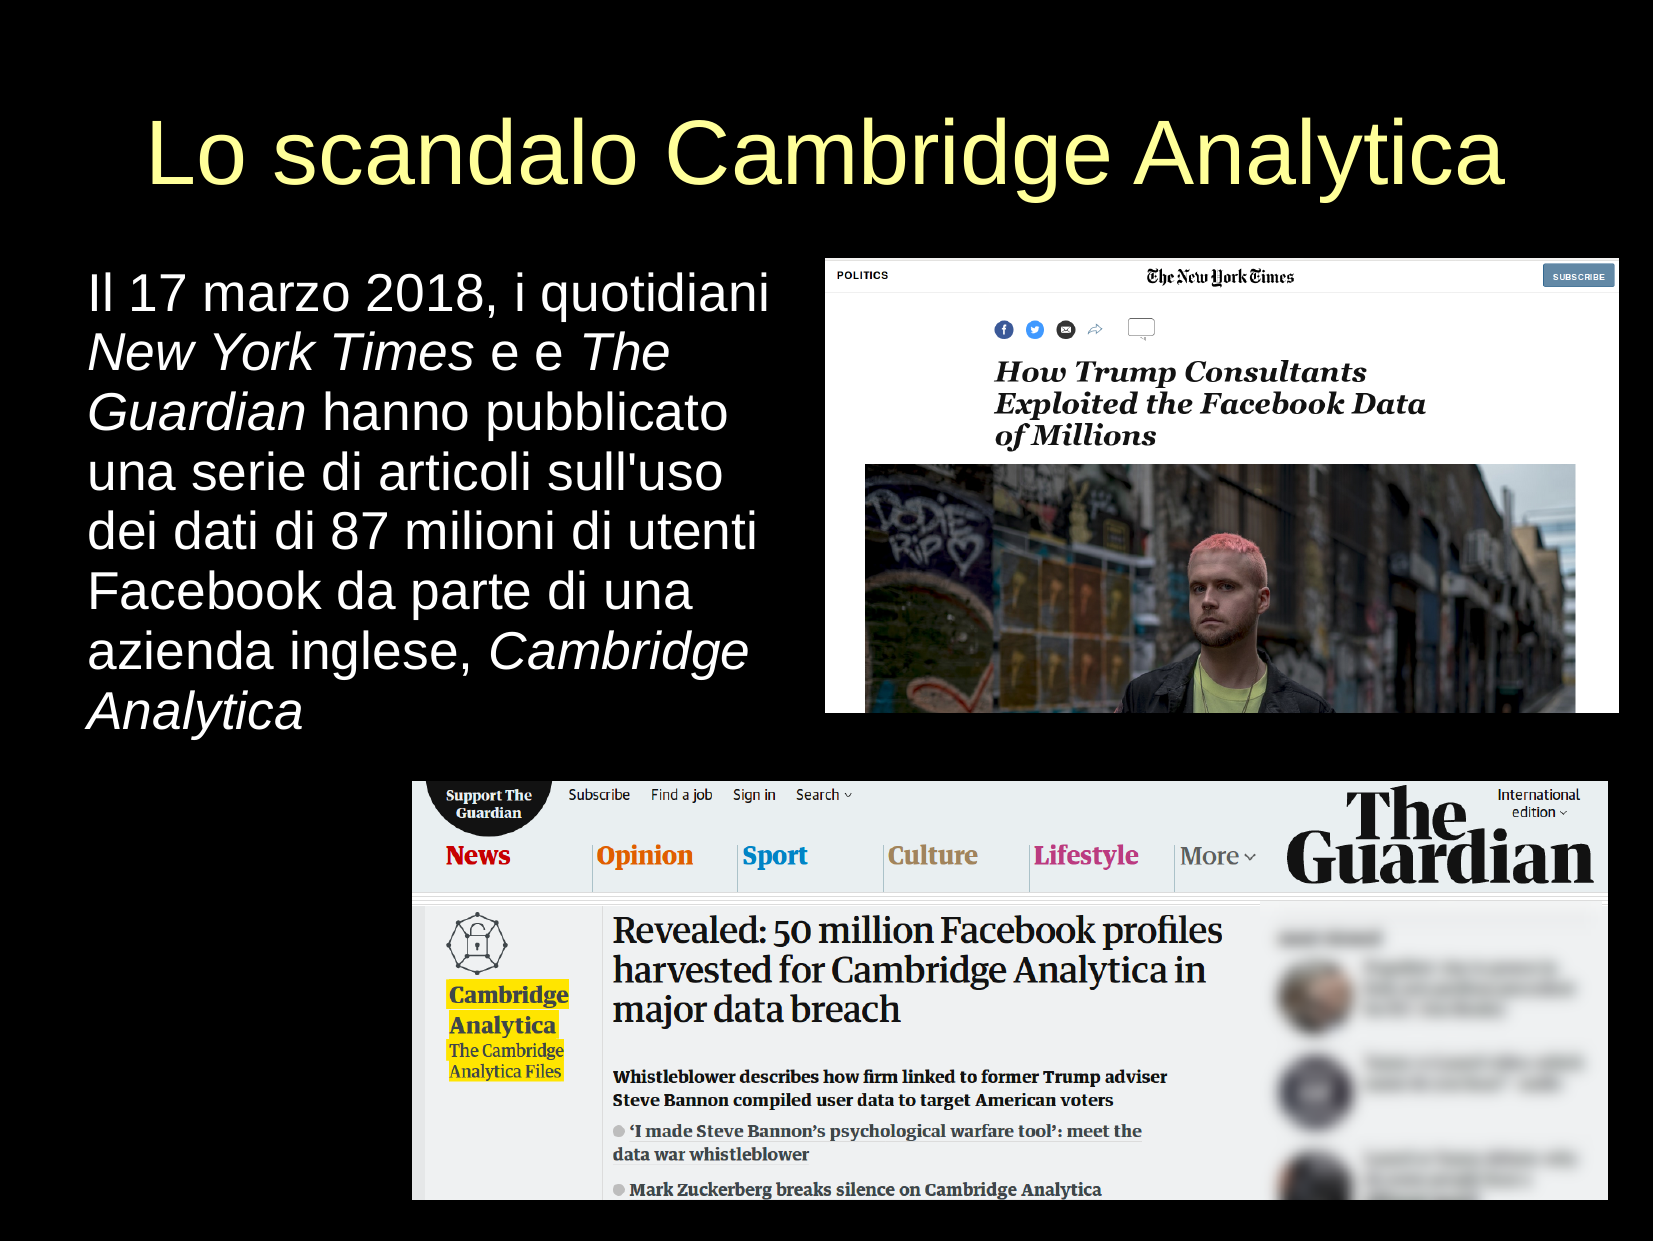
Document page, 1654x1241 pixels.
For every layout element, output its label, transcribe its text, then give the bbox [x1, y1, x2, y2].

title Lo scandalo Cambridge Analytica [82, 49, 1571, 257]
picture [412, 781, 1608, 1201]
picture [825, 258, 1619, 713]
list Il 17 marzo 2018, i quotidiani New York Times e e The Guardian hanno pubblicato una serie di articoli sull'uso dei dati di 87 milioni di utenti Facebook da parte di una azienda inglese, Cambridge Analytica [87, 262, 788, 751]
